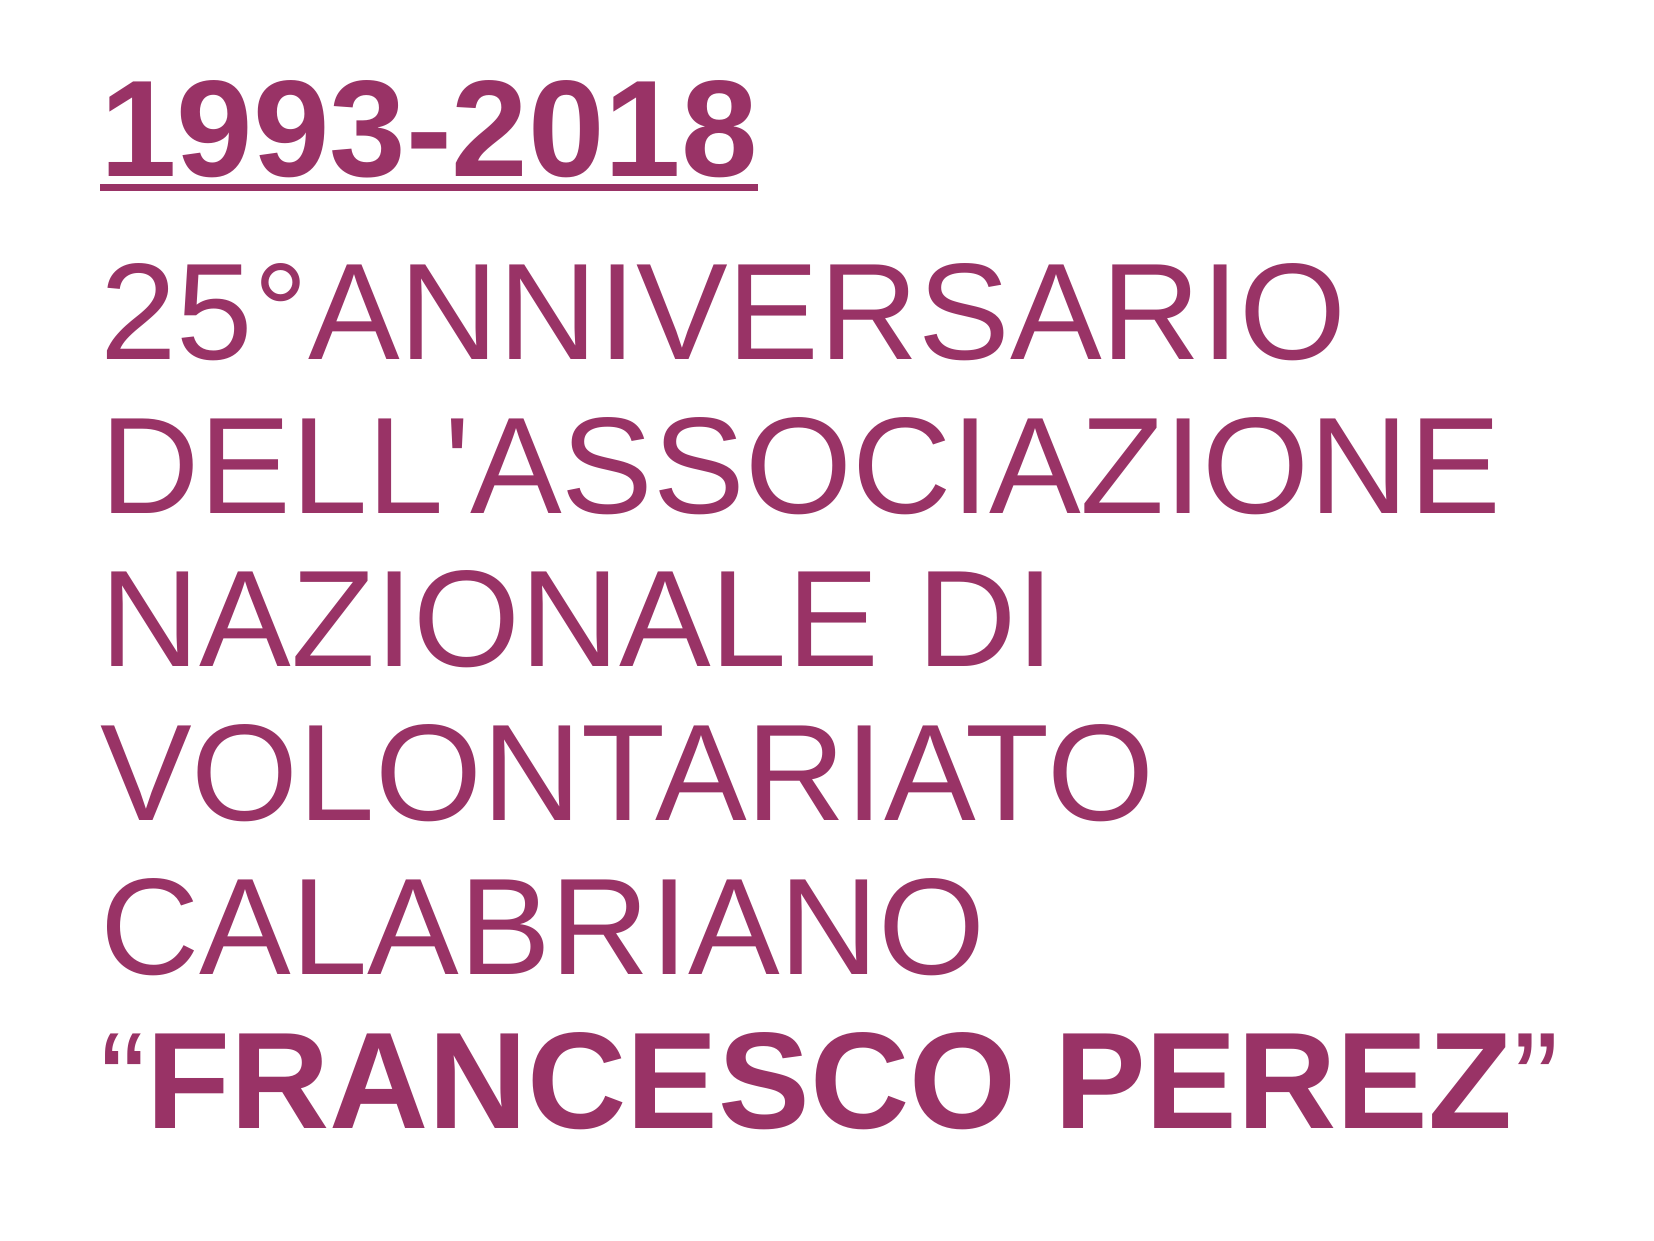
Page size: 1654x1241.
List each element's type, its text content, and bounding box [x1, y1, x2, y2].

text_box 1993-2018 25°ANNIVERSARIO DELL'ASSOCIAZIONE NAZIONALE DI VOLONTARIATO CALABRIANO “FRANCESCO PEREZ” [29, 51, 1592, 1158]
